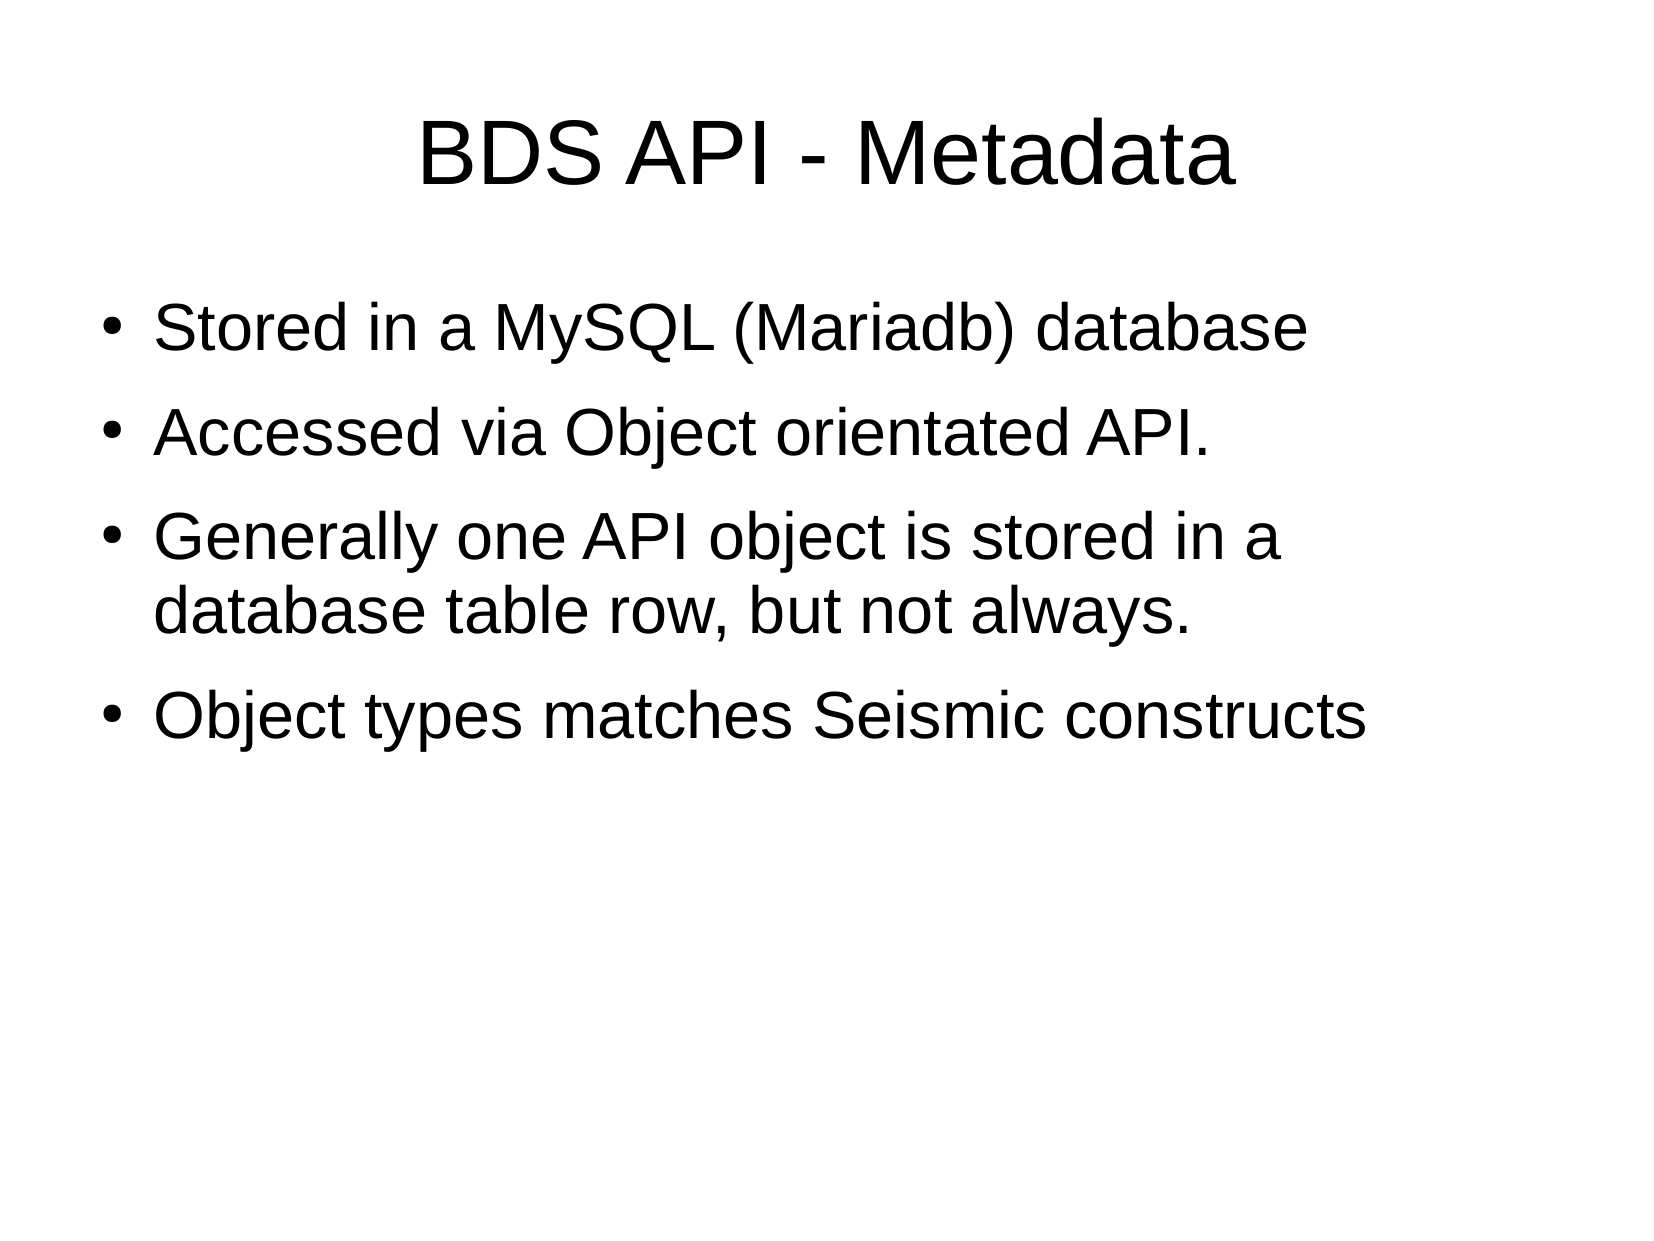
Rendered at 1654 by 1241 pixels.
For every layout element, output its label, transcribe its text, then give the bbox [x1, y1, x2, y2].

title BDS API - Metadata [82, 49, 1571, 257]
list Stored in a MySQL (Mariadb) database Accessed via Object orientated API. Generally one API object is stored in a database table row, but not always. Object types matches Seismic constructs [82, 290, 1571, 1010]
